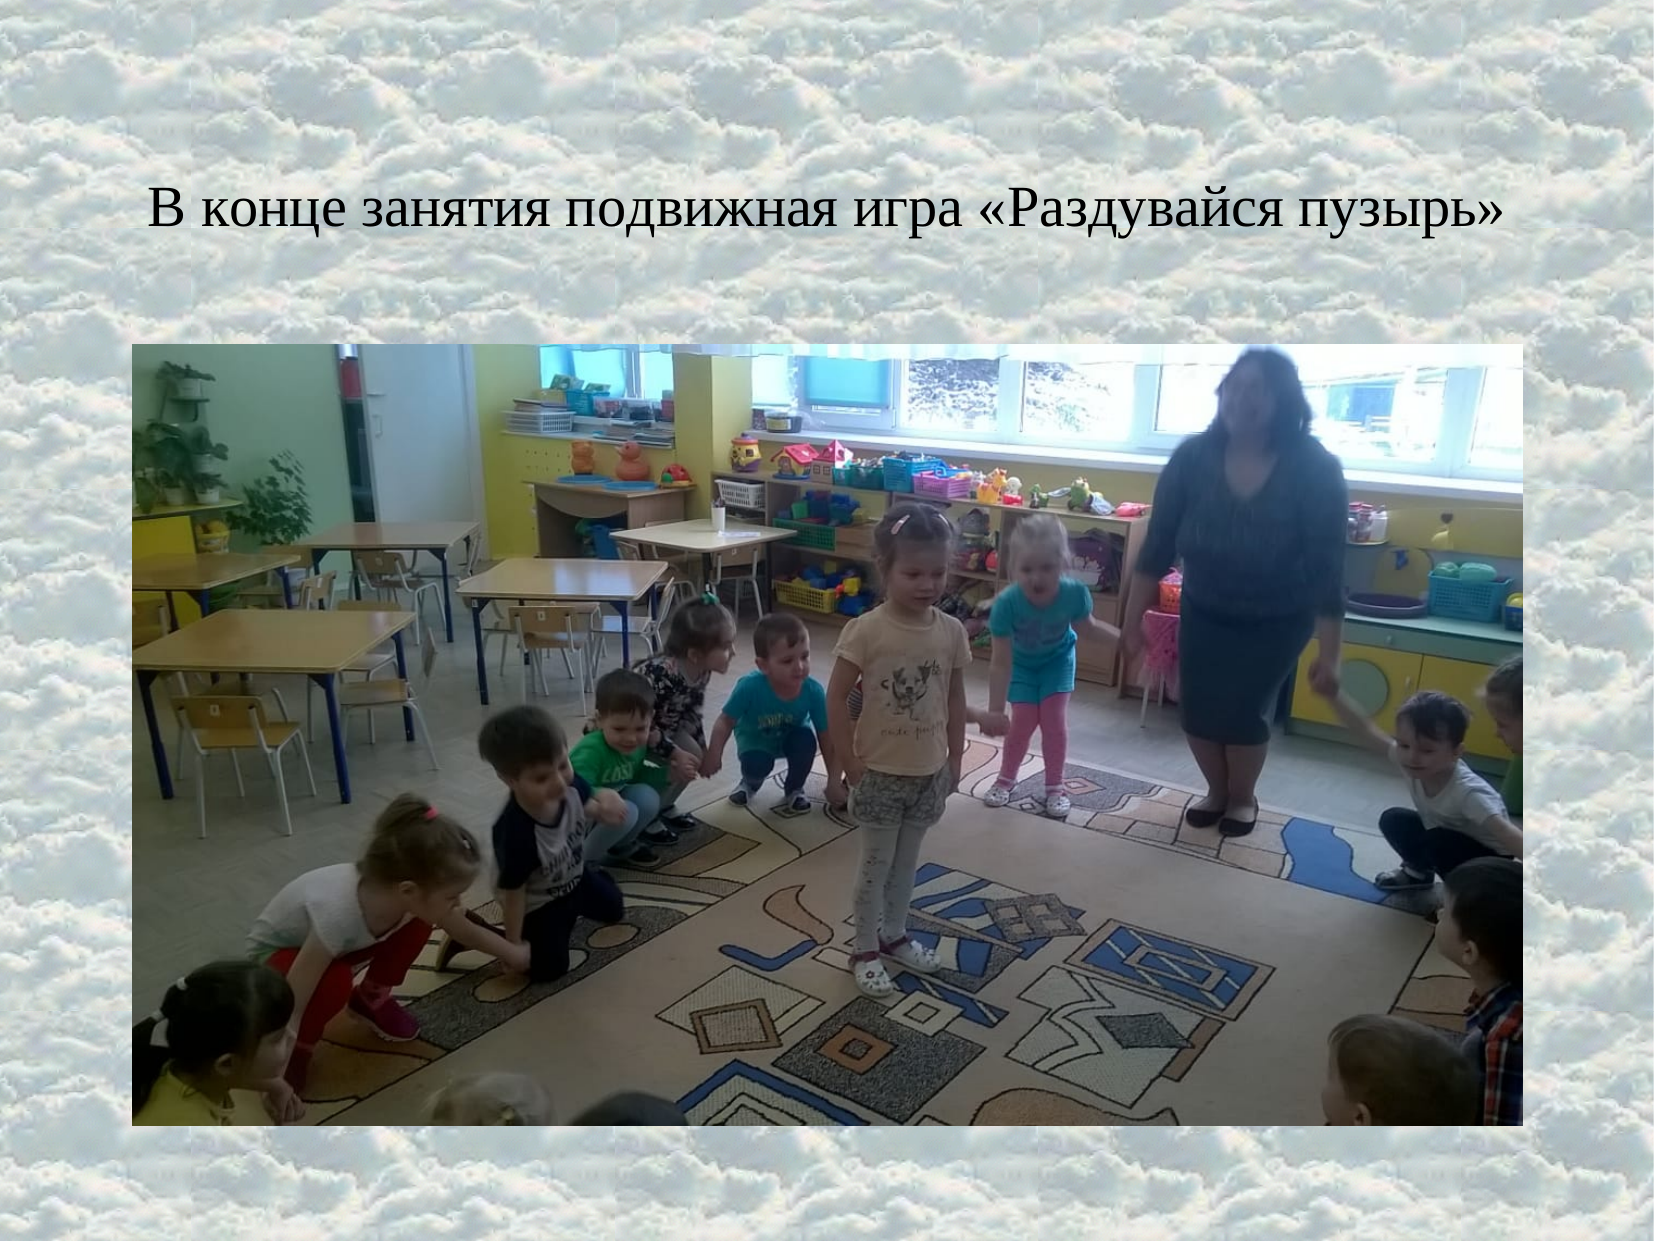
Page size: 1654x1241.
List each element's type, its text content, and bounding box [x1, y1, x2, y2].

title В конце занятия подвижная игра «Раздувайся пузырь» [121, 102, 1534, 310]
picture [0, 0, 1654, 1241]
